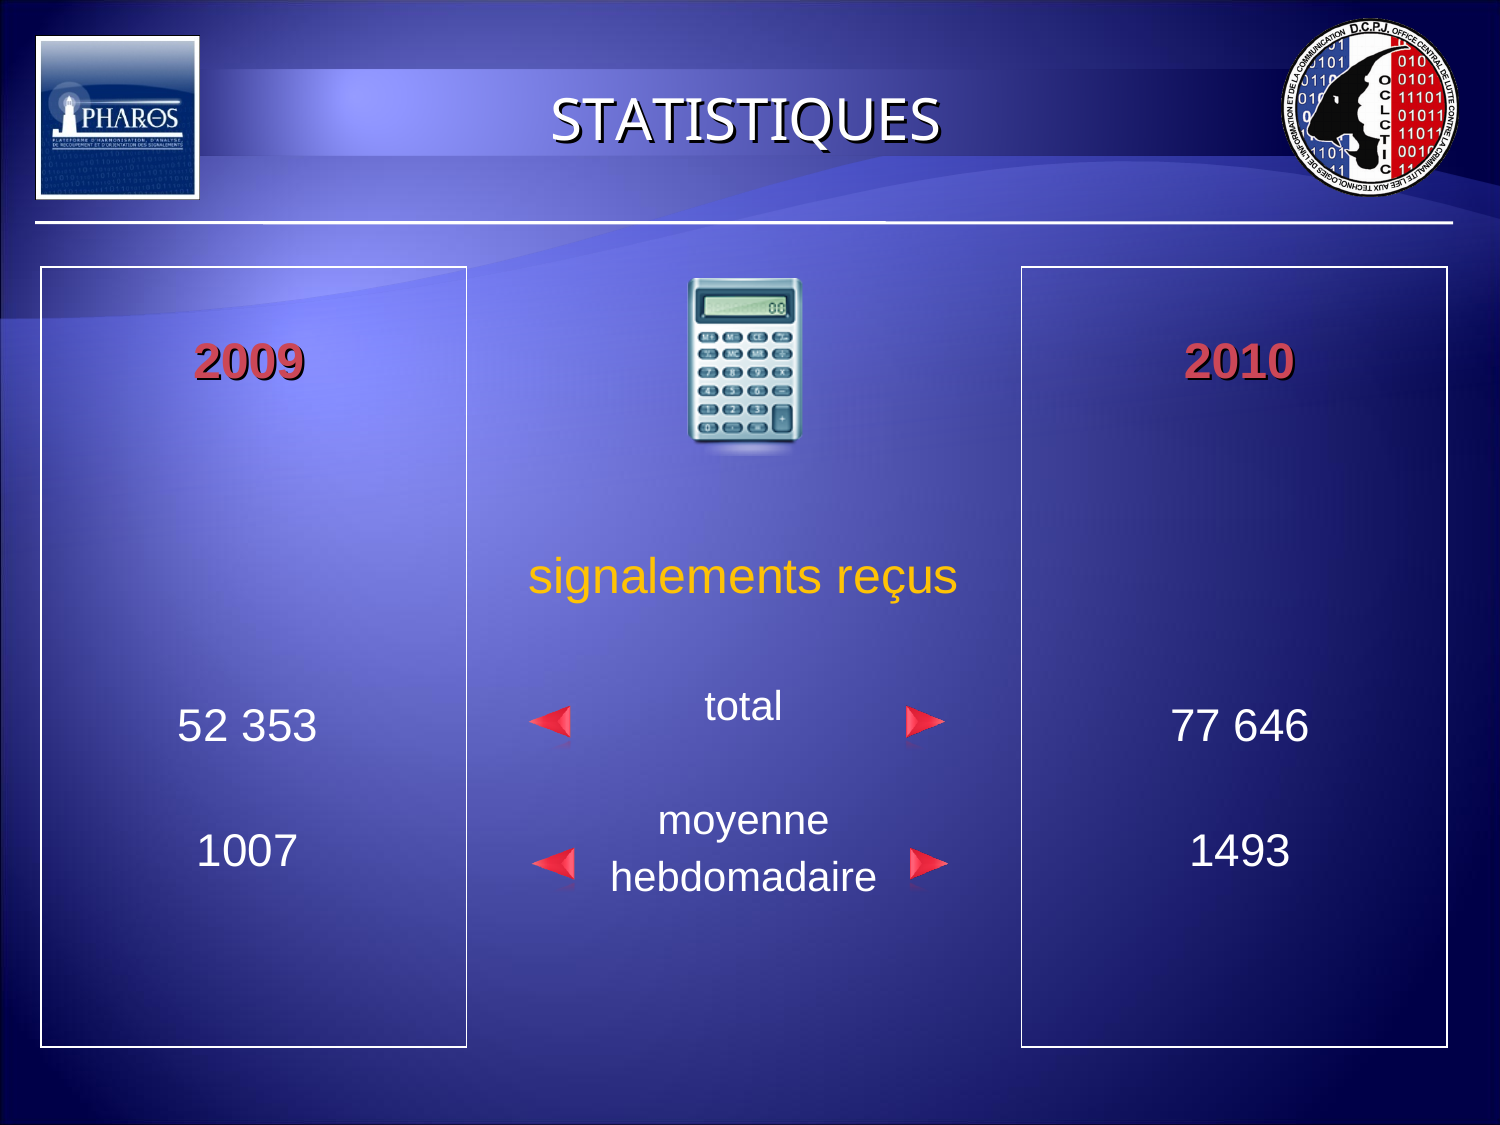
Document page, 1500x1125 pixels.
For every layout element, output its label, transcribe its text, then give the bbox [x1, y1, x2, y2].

text_box 2009 [137, 314, 361, 397]
picture [0, 0, 1500, 1125]
text_box signalements reçus total moyenne hebdomadaire [465, 541, 1021, 634]
text_box STATISTIQUES [200, 70, 1281, 165]
text_box 52 353 1007 [159, 692, 337, 785]
text_box 77 646 1493 [1151, 692, 1329, 785]
text_box 2010 [1128, 314, 1352, 397]
